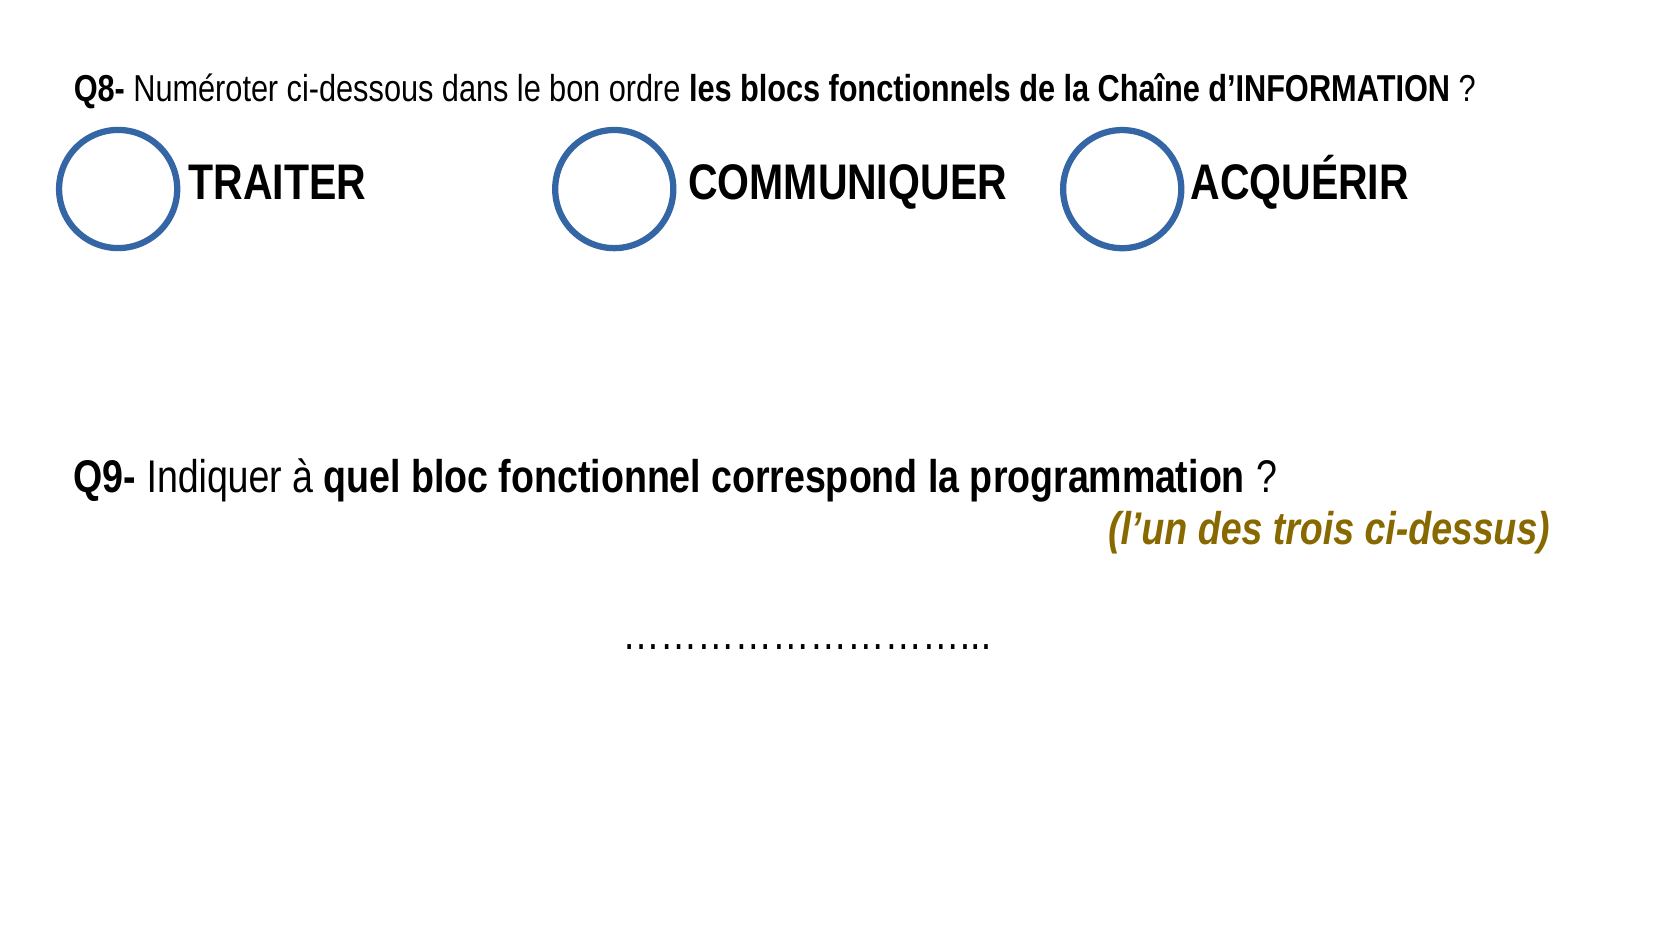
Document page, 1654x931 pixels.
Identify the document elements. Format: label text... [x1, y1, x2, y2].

text_box Q8- Numéroter ci-dessous dans le bon ordre les blocs fonctionnels de la Chaîne d’INFORMATION ? TRAITER COMMUNIQUER ACQUÉRIR [59, 59, 1595, 218]
text_box [555, 129, 674, 249]
text_box [59, 129, 178, 249]
text_box [1063, 130, 1182, 249]
text_box Q9- Indiquer à quel bloc fonctionnel correspond la programmation ? (l’un des trois ci-dessus) ………………………... [59, 442, 1565, 667]
